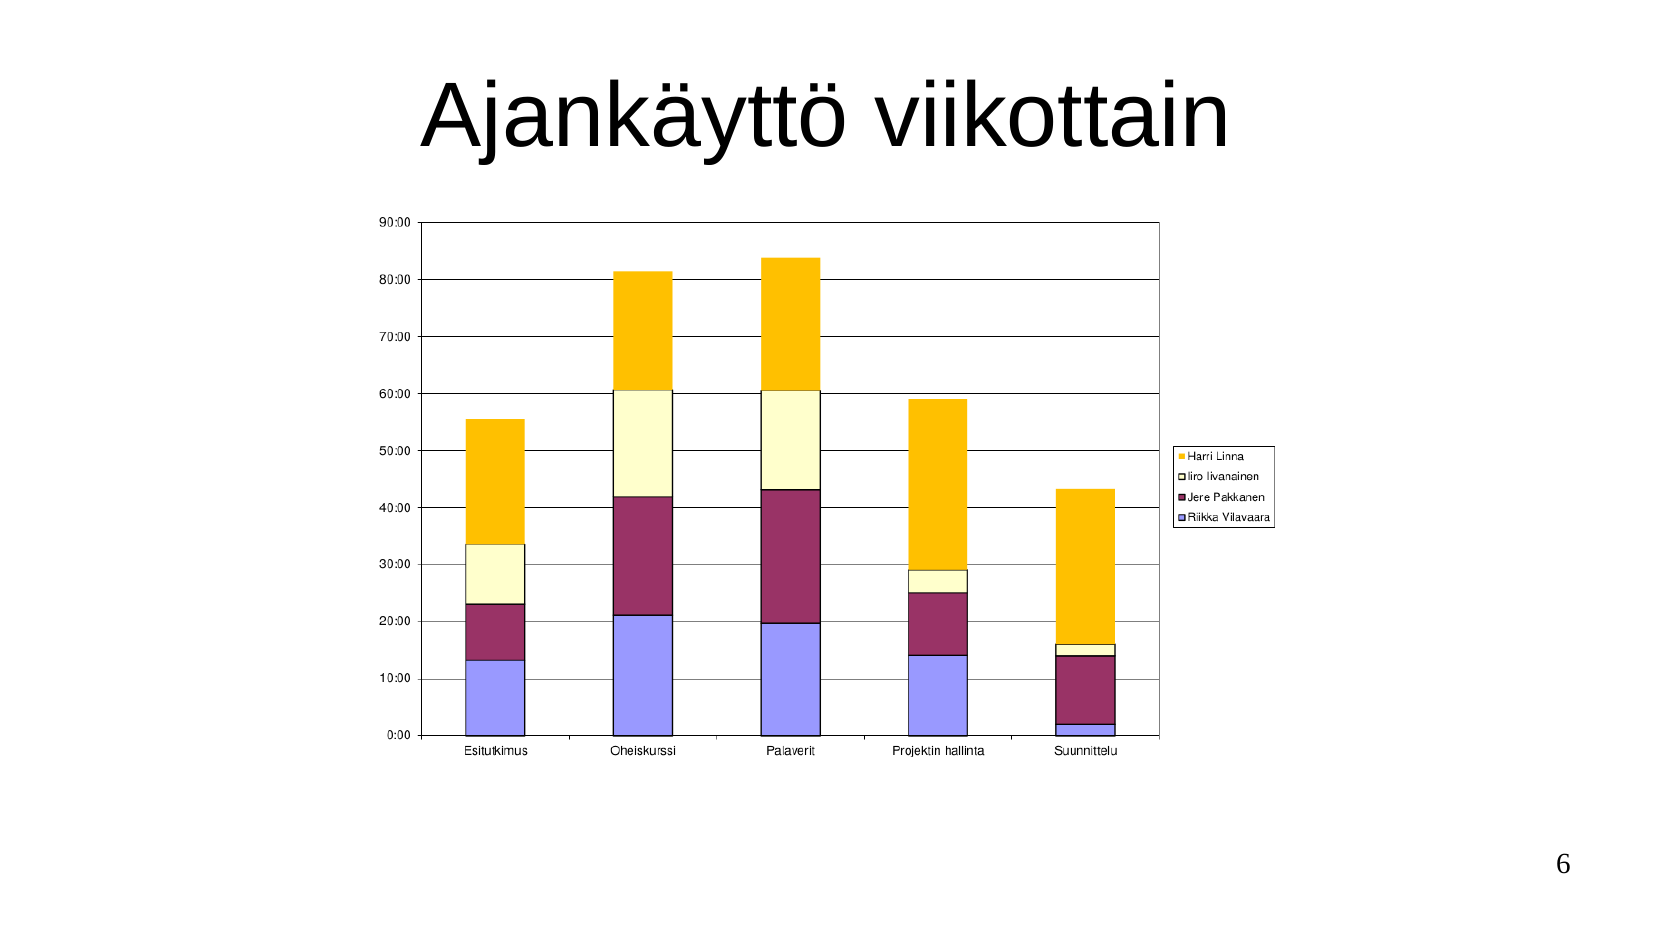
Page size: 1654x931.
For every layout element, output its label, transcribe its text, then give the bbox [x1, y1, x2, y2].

picture [379, 217, 1275, 758]
title Ajankäyttö viikottain [82, 37, 1571, 193]
